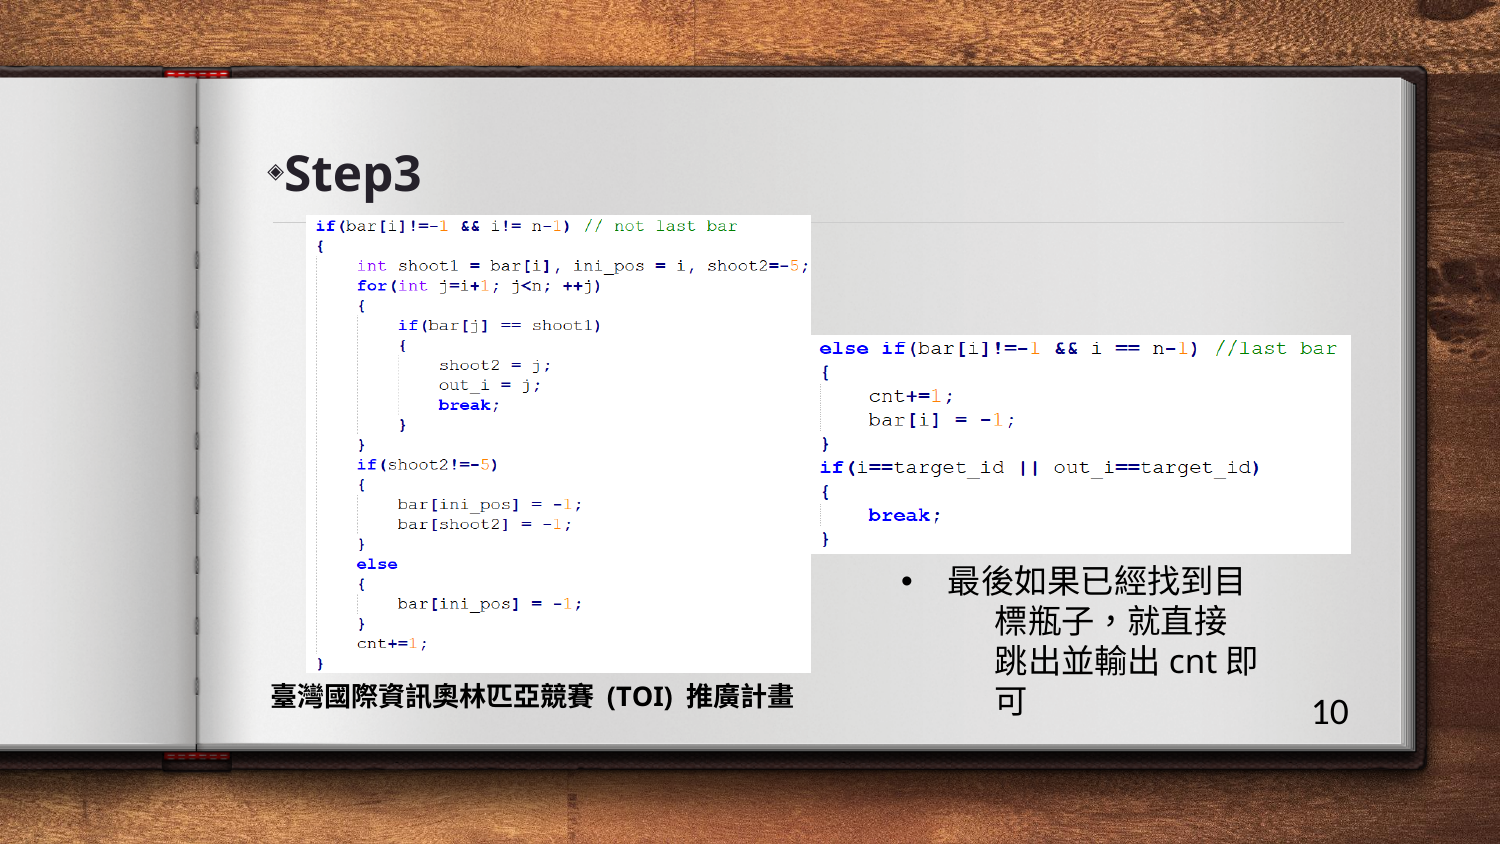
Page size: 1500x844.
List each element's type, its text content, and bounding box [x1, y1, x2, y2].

text_box 最後如果已經找到目標瓶子，就直接跳出並輸出cnt即可 [885, 553, 1275, 690]
list Step3 [252, 126, 1194, 216]
picture [306, 215, 1351, 673]
text_box 8 [1295, 672, 1386, 737]
